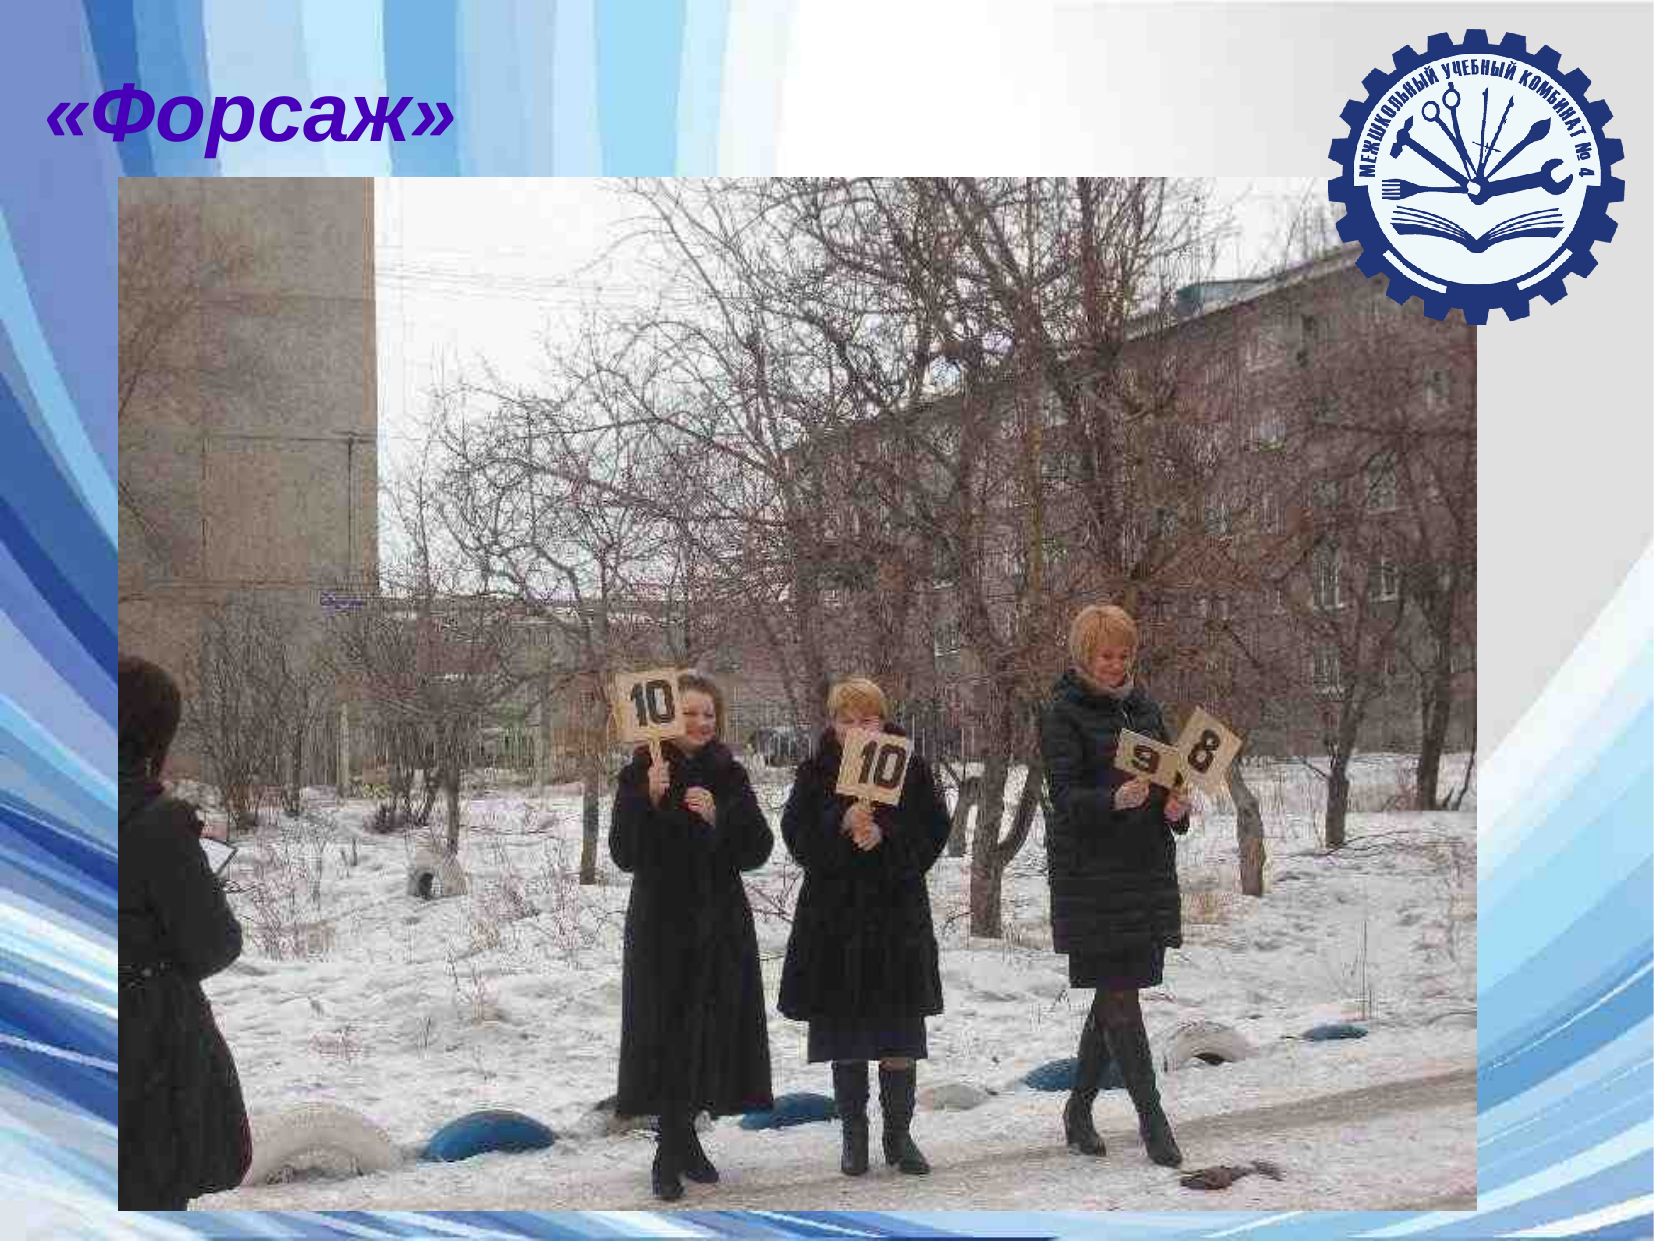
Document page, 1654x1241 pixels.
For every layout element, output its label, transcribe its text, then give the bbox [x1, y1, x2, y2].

picture [0, 0, 1654, 1241]
text_box «Форсаж» [29, 59, 1328, 167]
